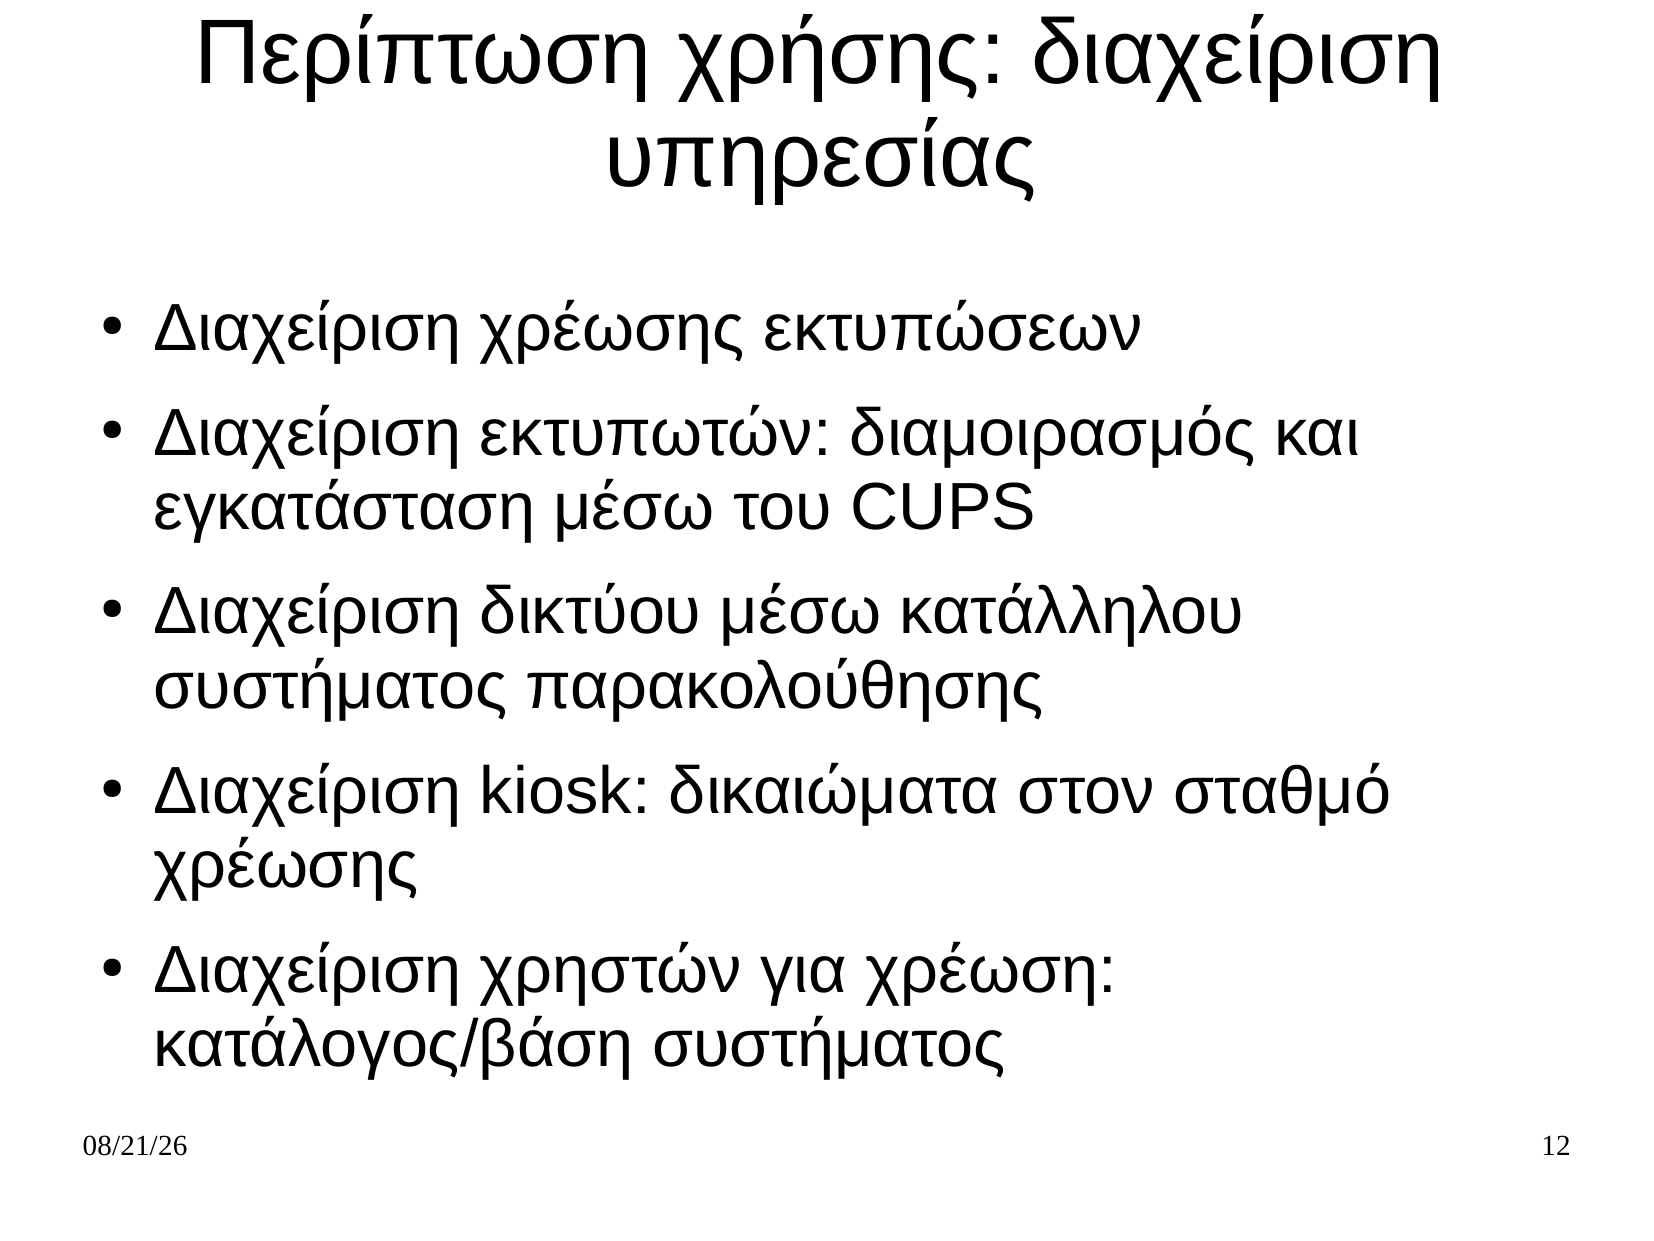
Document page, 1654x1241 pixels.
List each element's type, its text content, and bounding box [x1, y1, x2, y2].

title Περίπτωση χρήσης: διαχείριση υπηρεσίας [76, 1, 1565, 207]
list Διαχείριση χρέωσης εκτυπώσεων Διαχείριση εκτυπωτών: διαμοιρασμός και εγκατάσταση μέσω του CUPS Διαχείριση δικτύου μέσω κατάλληλου συστήματος παρακολούθησης Διαχείριση kiosk: δικαιώματα στον σταθμό χρέωσης Διαχείριση χρηστών για χρέωση: κατάλογος/βάση συστήματος [82, 290, 1571, 1094]
